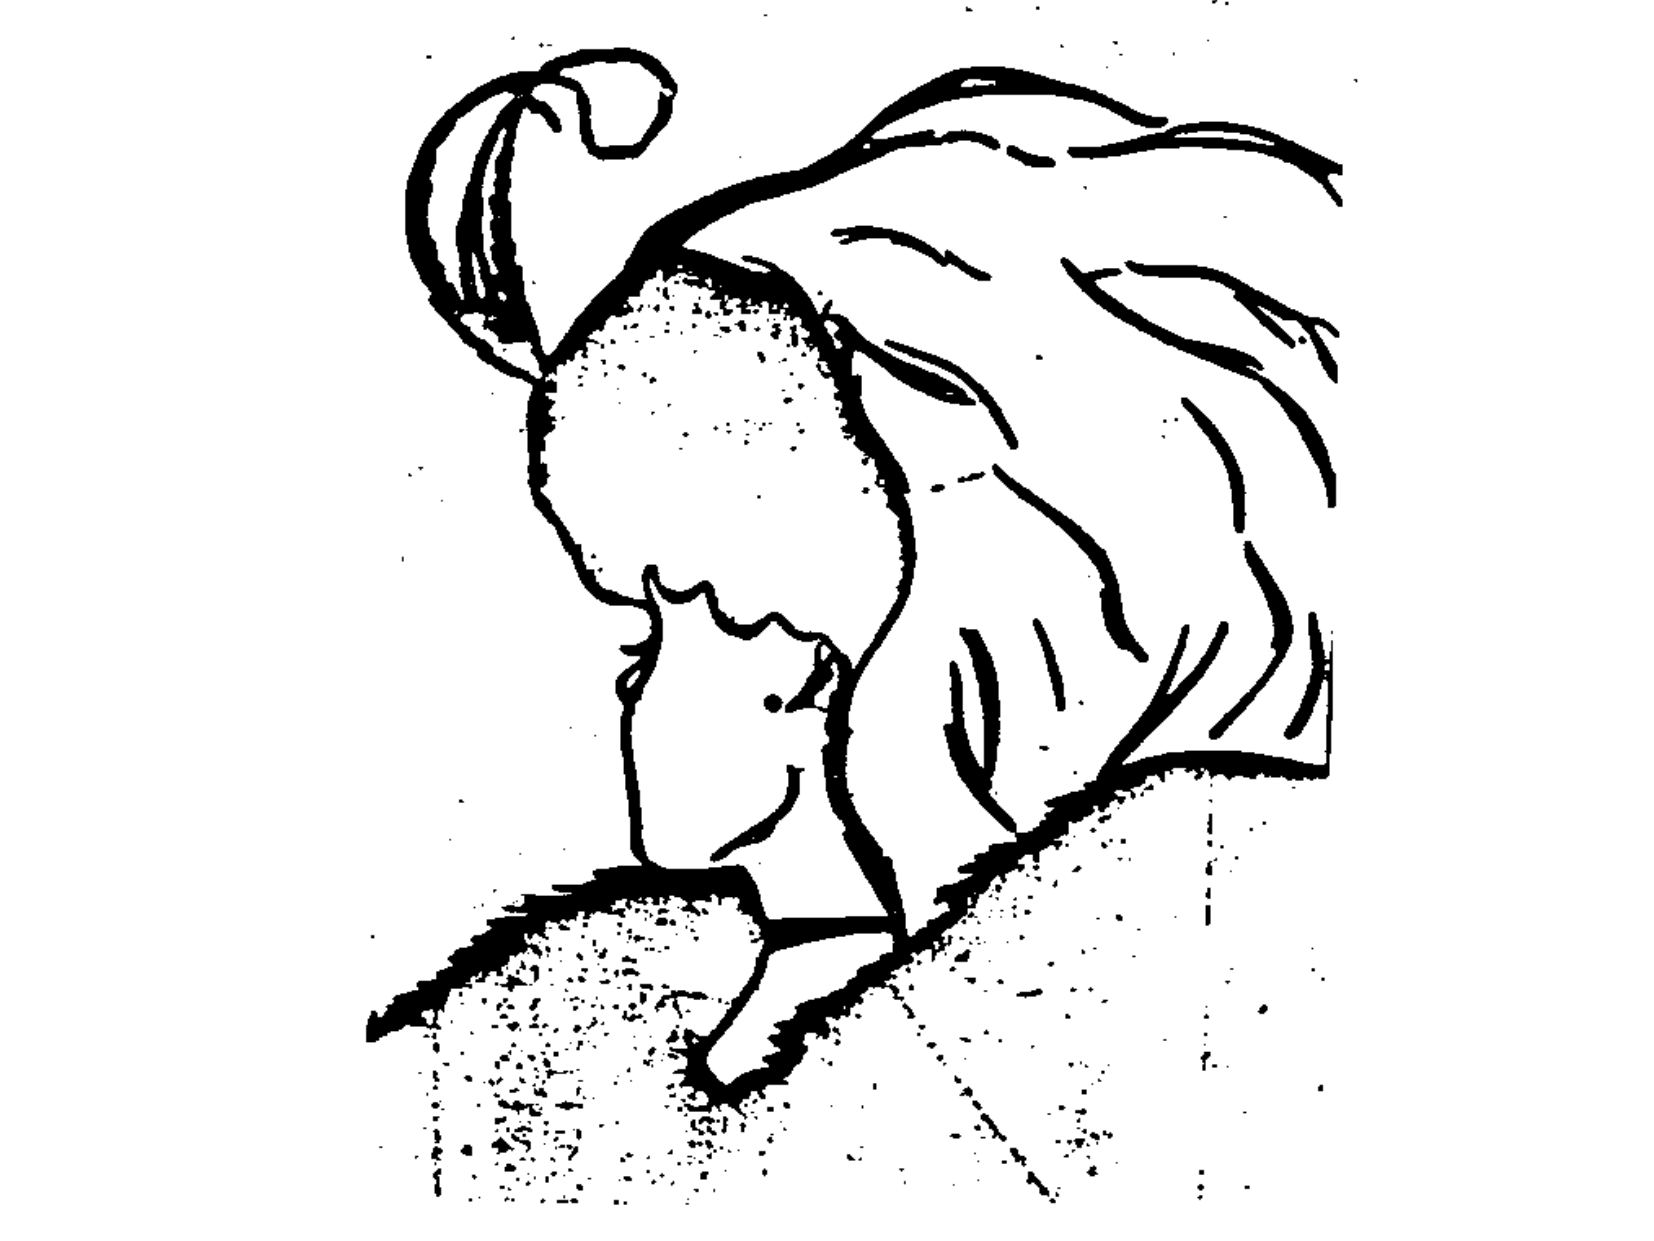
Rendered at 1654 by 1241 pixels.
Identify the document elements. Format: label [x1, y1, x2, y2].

picture [342, 0, 1382, 1216]
